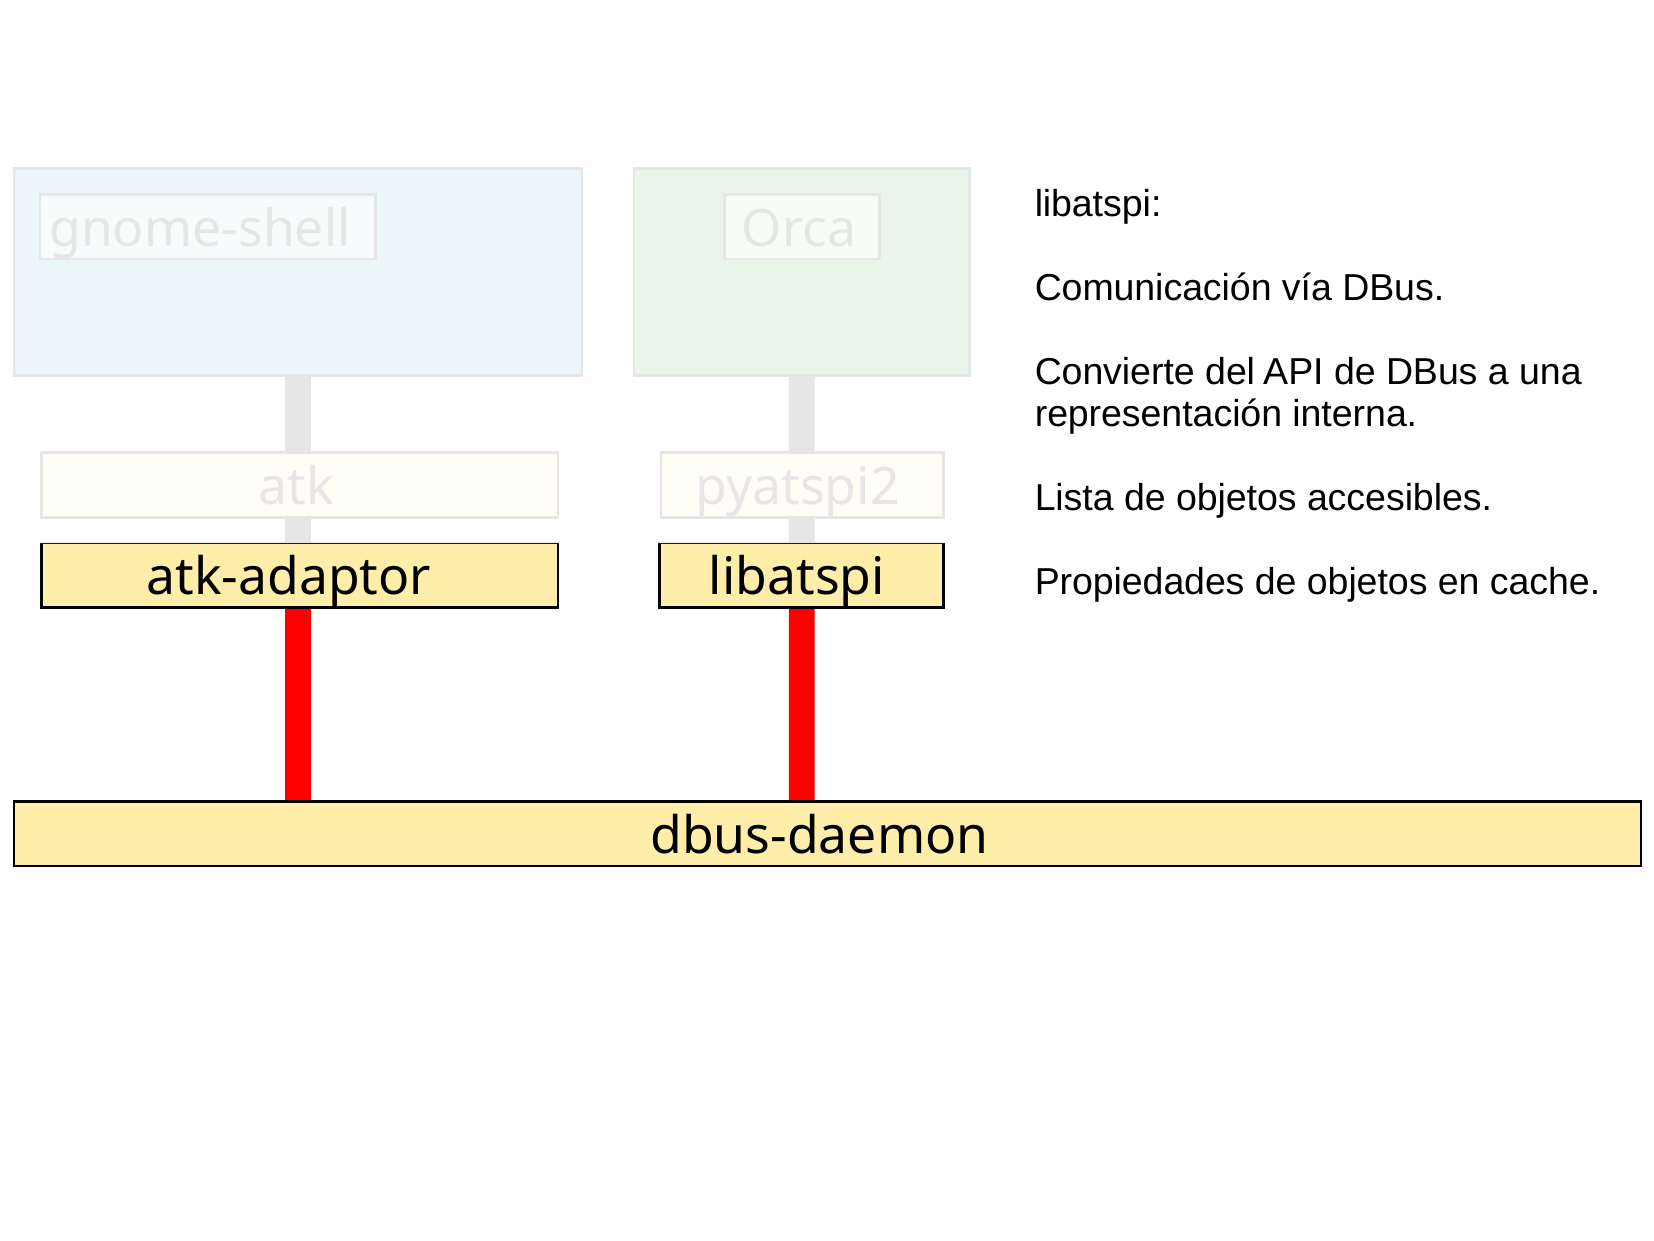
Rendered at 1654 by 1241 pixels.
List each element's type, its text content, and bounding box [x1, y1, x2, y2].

text_box libatspi: Comunicación vía DBus. Convierte del API de DBus a una representación interna. Lista de objetos accesibles. Propiedades de objetos en cache. [1020, 175, 1621, 653]
picture [1, 155, 1653, 1086]
